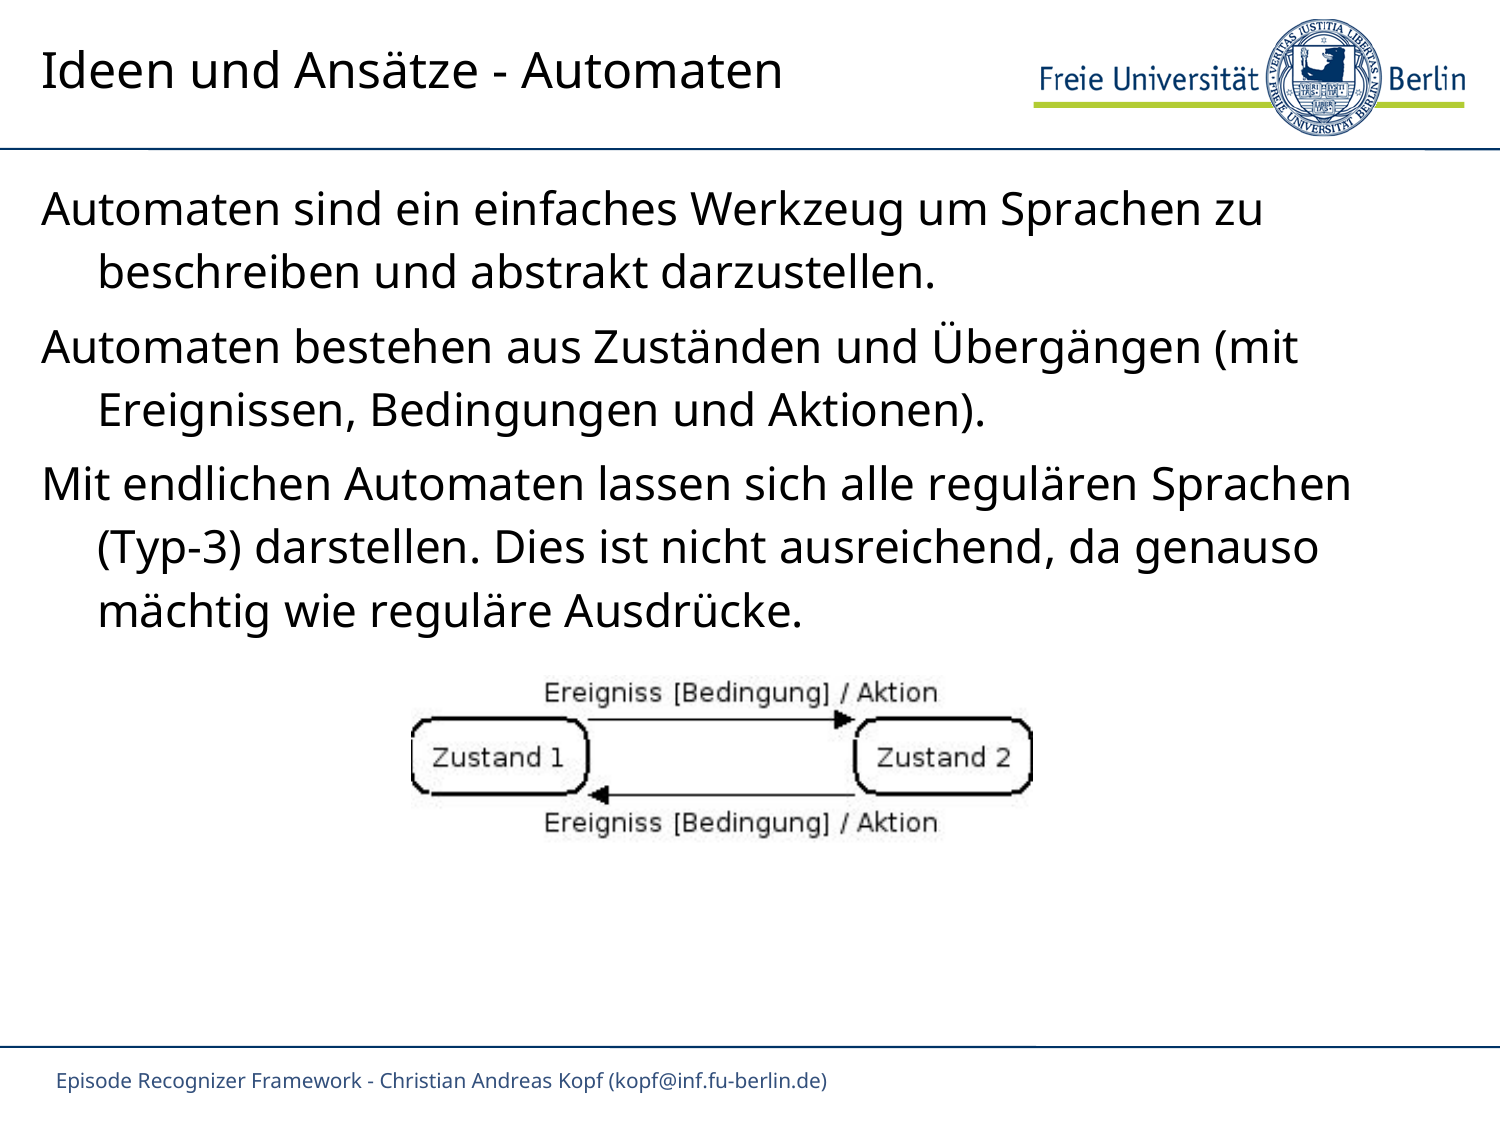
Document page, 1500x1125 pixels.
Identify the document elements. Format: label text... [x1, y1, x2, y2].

list Automaten sind ein einfaches Werkzeug um Sprachen zu beschreiben und abstrakt darzustellen. Automaten bestehen aus Zuständen und Übergängen (mit Ereignissen, Bedingungen und Aktionen). Mit endlichen Automaten lassen sich alle regulären Sprachen (Typ-3) darstellen. Dies ist nicht ausreichend, da genauso mächtig wie reguläre Ausdrücke. [41, 175, 1447, 589]
title Ideen und Ansätze - Automaten [41, 0, 1016, 138]
picture [1033, 19, 1470, 137]
chart [59, 560, 1465, 973]
